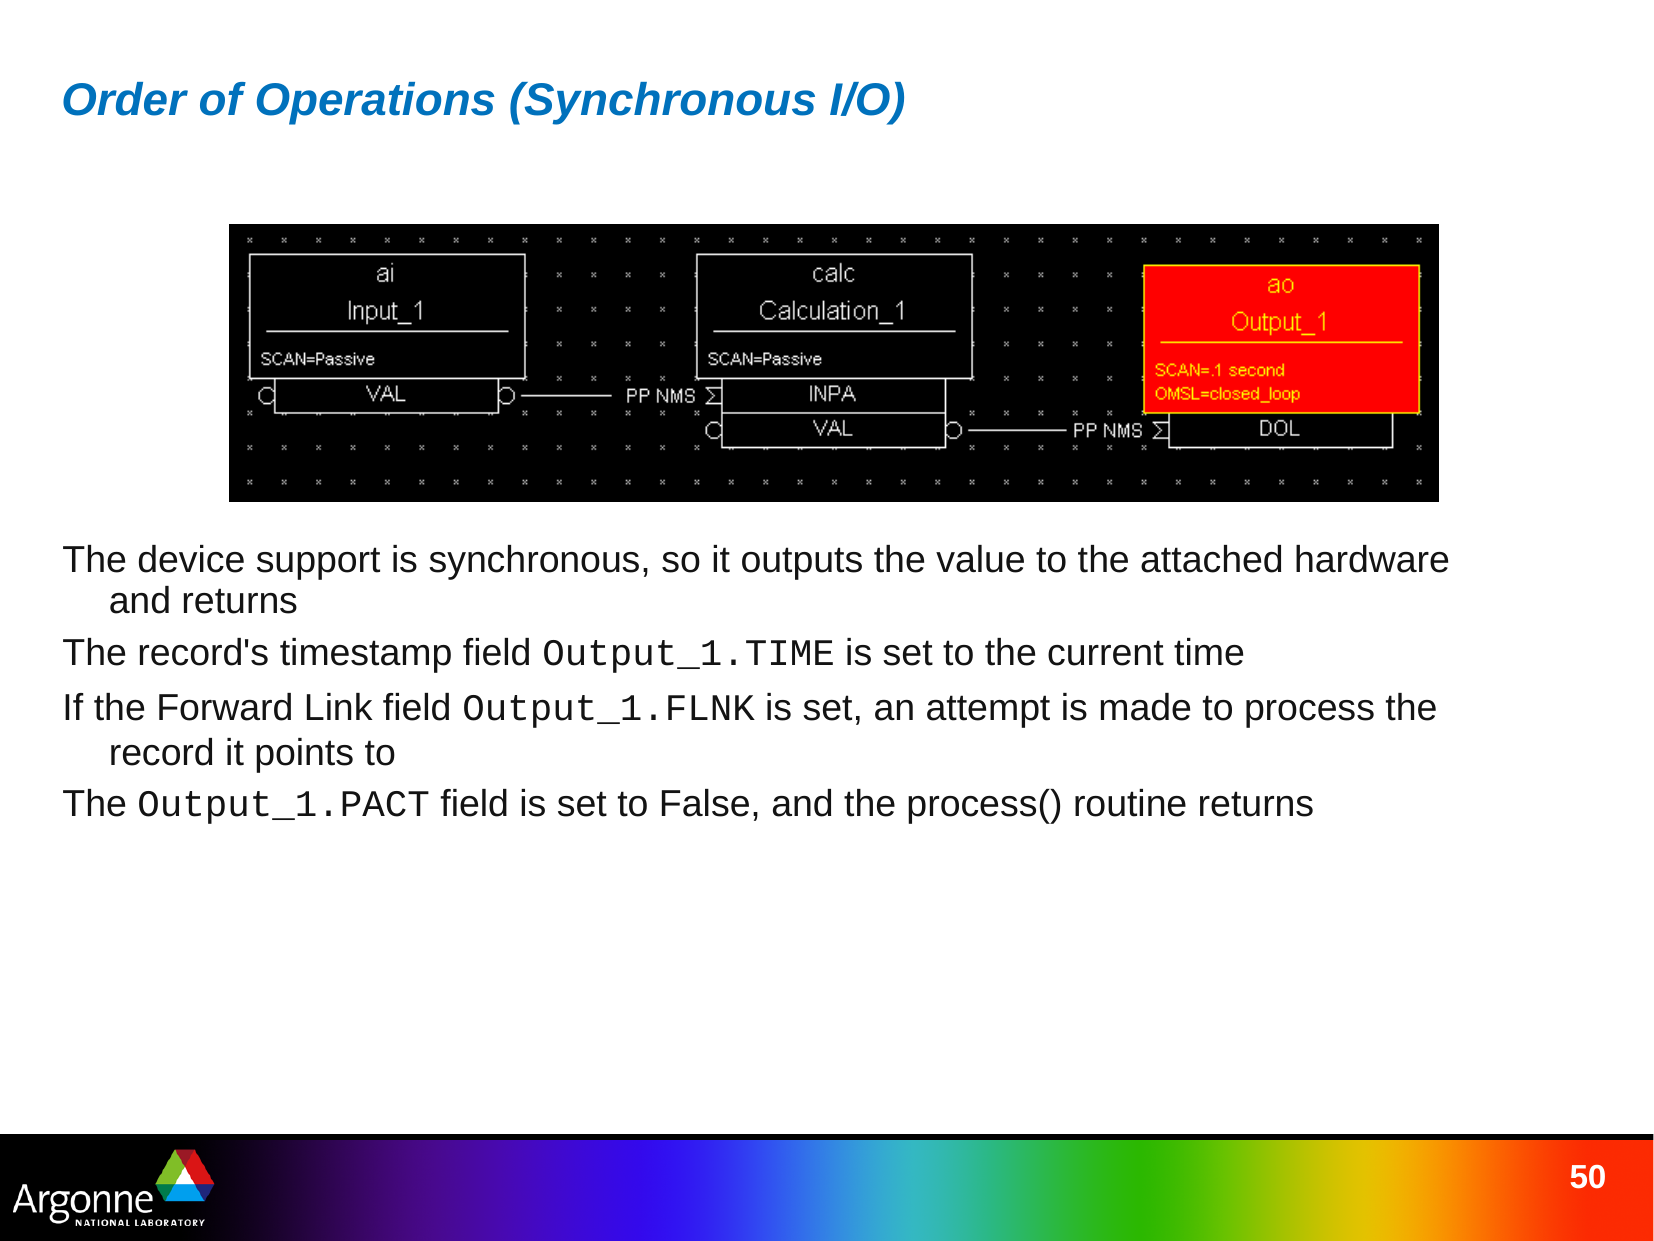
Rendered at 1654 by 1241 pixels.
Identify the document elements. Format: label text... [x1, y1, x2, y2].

list The device support is synchronous, so it outputs the value to the attached hardware and returns The record's timestamp field Output_1.TIME is set to the current time If the Forward Link field Output_1.FLNK is set, an attempt is made to process the record it points to The Output_1.PACT field is set to False, and the process() routine returns [62, 538, 1498, 901]
title Order of Operations (Synchronous I/O) [61, 67, 1500, 137]
picture [229, 224, 1439, 502]
picture [0, 1134, 1654, 1241]
